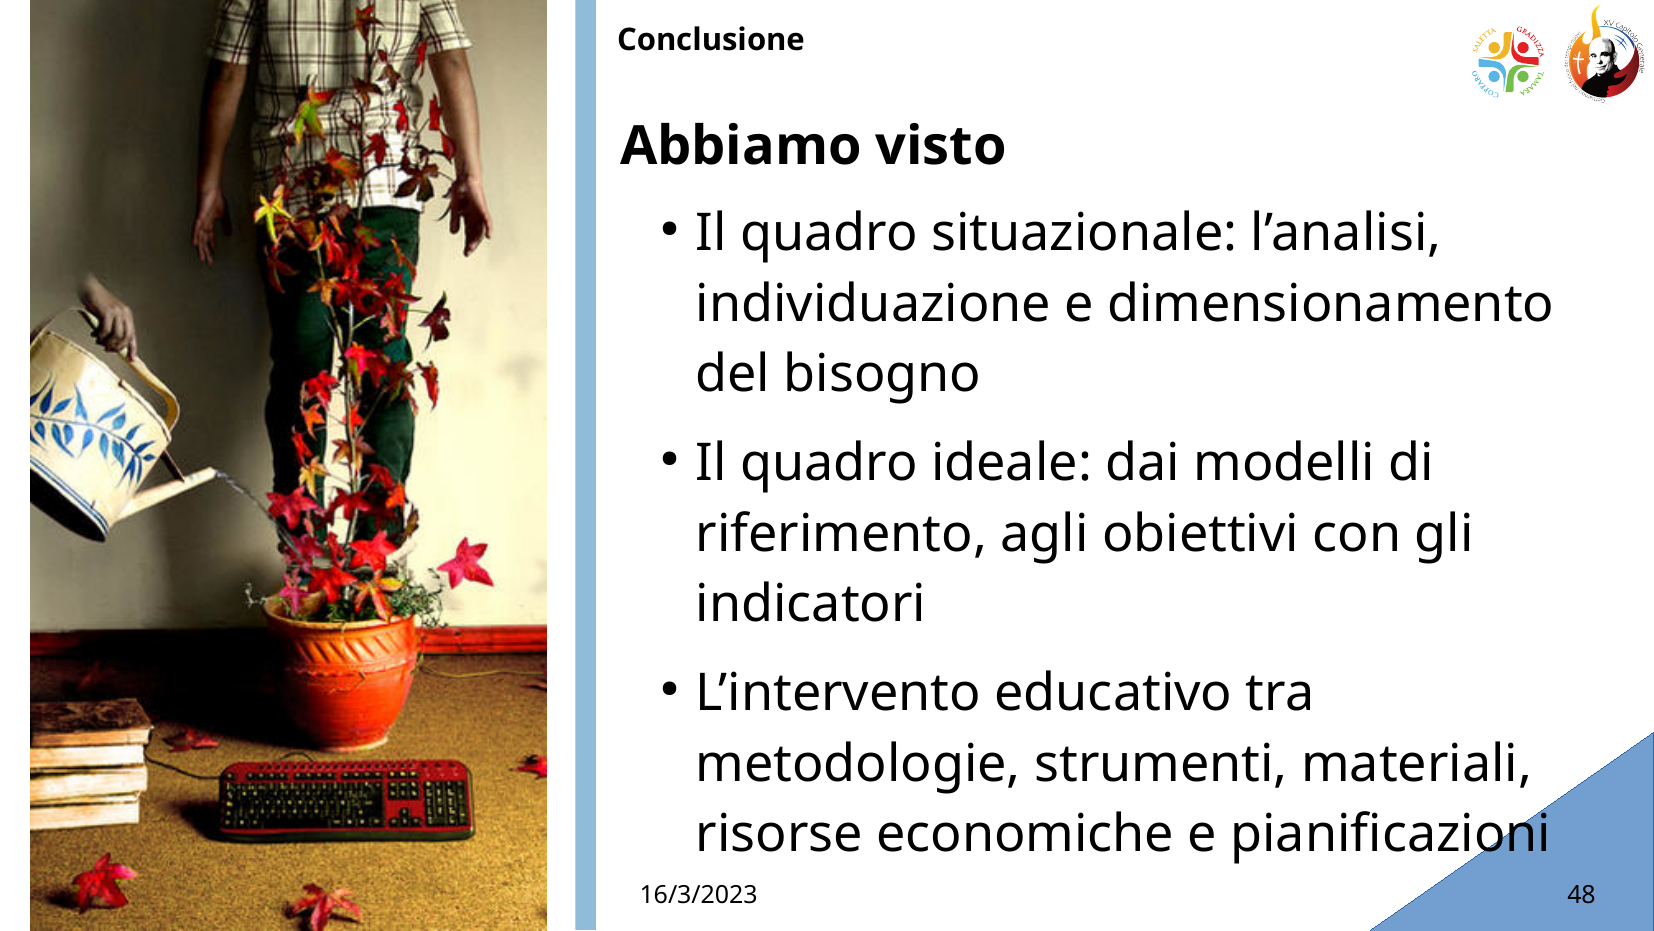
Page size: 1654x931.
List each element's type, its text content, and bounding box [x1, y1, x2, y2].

picture [1563, 4, 1646, 103]
picture [30, 0, 547, 931]
subtitle Il quadro situazionale: l’analisi, individuazione e dimensionamento del bisogno Il quadro ideale: dai modelli di riferimento, agli obiettivi con gli indicatori L’intervento educativo tra metodologie, strumenti, materiali, risorse economiche e pianificazioni [624, 194, 1602, 863]
title Abbiamo visto [620, 106, 1617, 178]
text_box Conclusione [602, 9, 1335, 63]
